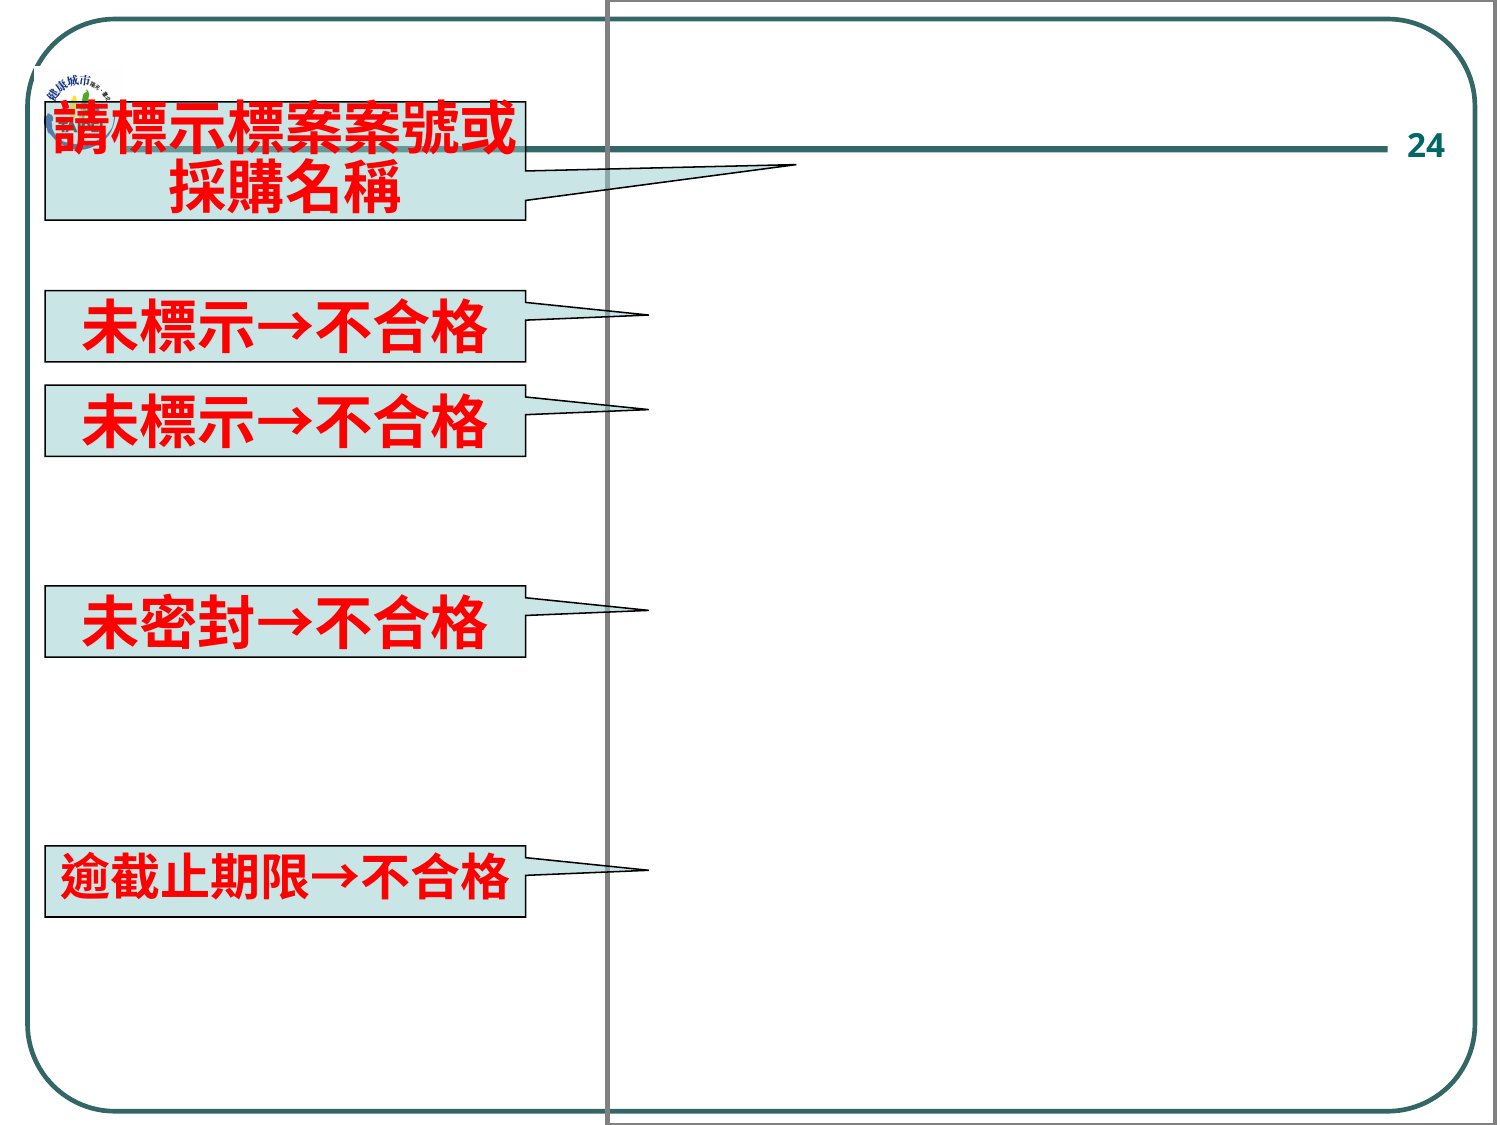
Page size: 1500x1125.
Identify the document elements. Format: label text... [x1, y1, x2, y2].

text_box 未標示→不合格 [45, 385, 649, 457]
text_box 逾截止期限→不合格 [45, 845, 649, 918]
text_box 未密封→不合格 [45, 585, 649, 658]
text_box 未標示→不合格 [45, 290, 649, 362]
text_box 請標示標案案號或採購名稱 [45, 101, 797, 221]
